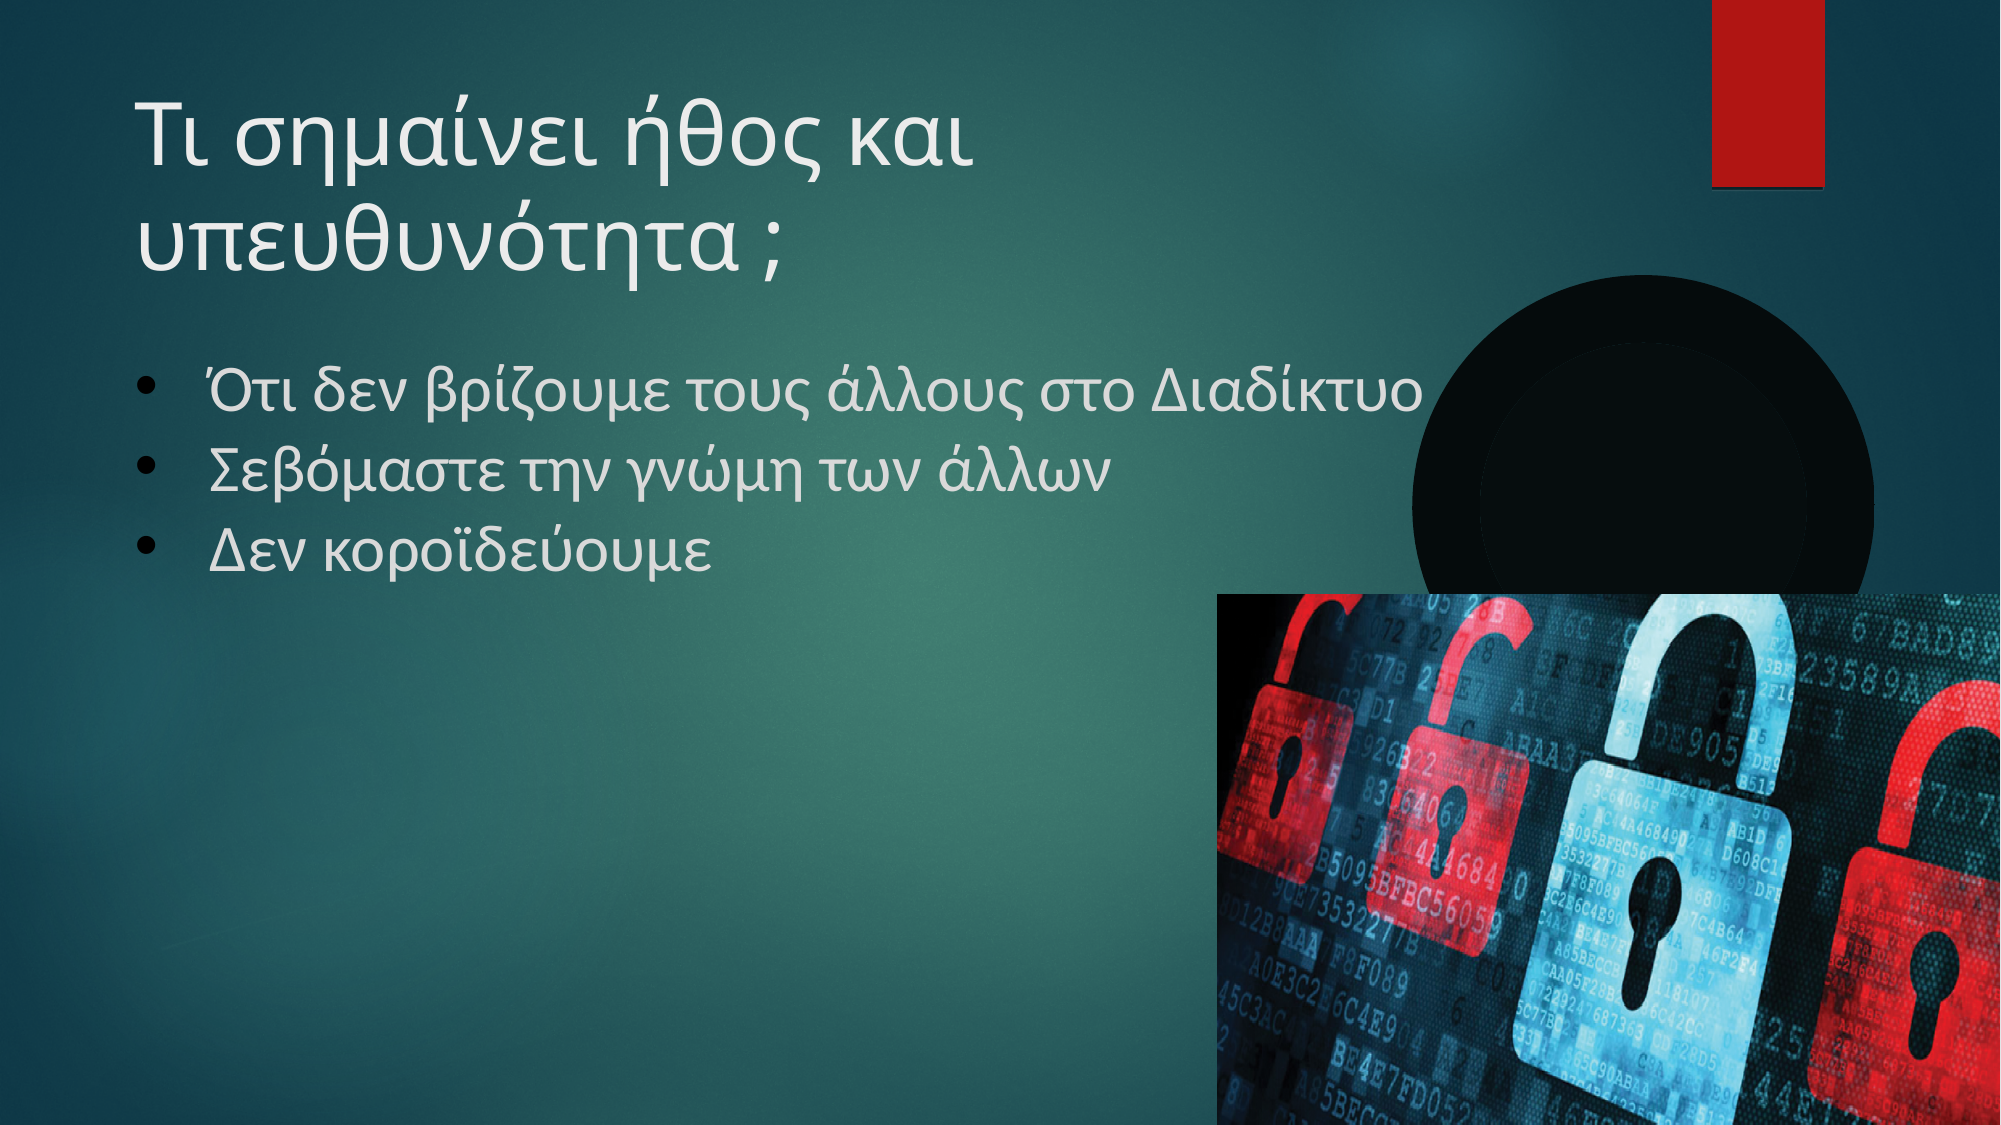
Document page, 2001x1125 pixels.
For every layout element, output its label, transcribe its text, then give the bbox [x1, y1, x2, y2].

picture [1217, 594, 2000, 1125]
title Τι σημαίνει ήθος και υπευθυνότητα ; [119, 70, 1663, 301]
text_box Ότι δεν βρίζουμε τους άλλους στο Διαδίκτυο Σεβόμαστε την γνώμη των άλλων Δεν κοροϊδεύουμε [119, 336, 1446, 640]
